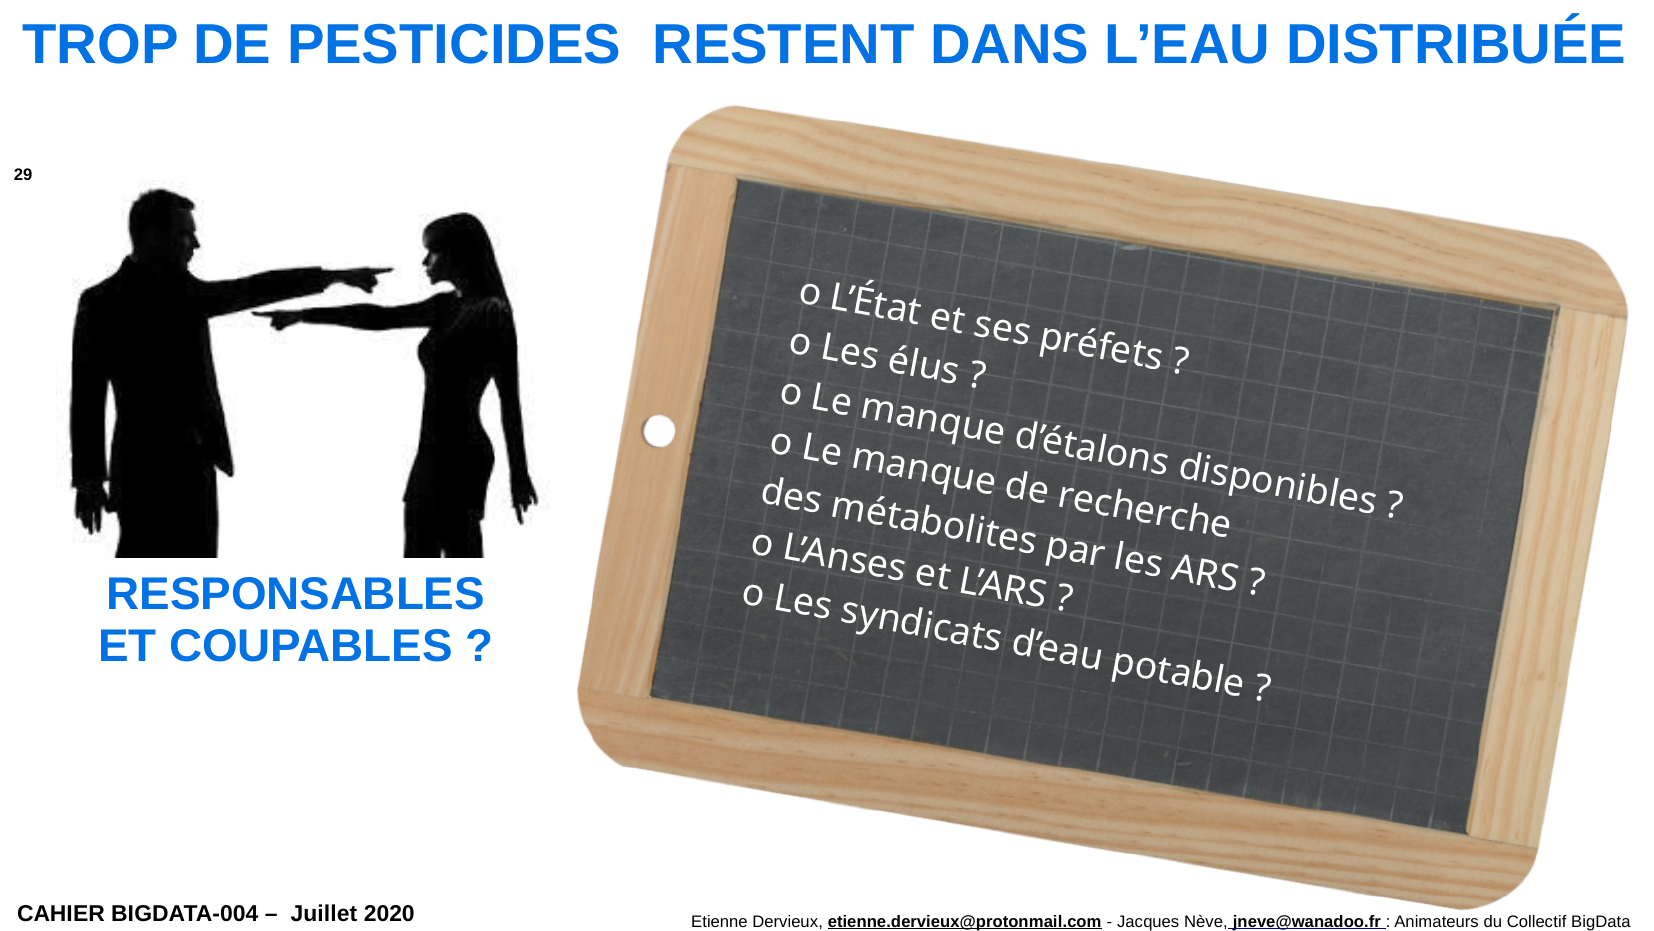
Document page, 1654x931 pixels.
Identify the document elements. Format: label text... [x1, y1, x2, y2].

text_box RESPONSABLES ET COUPABLES ? [83, 561, 509, 679]
text_box CAHIER BIGDATA-004 – Juillet 2020 [2, 893, 430, 931]
picture [23, 77, 1654, 904]
text_box TROP DE PESTICIDES RESTENT DANS L’EAU DISTRIBUÉE [7, 4, 1642, 83]
text_box o L’État et ses préfets ? o Les élus ? o Le manque d’étalons disponibles ? o Le manque de recherche des métabolites par les ARS ? o L’Anses et L’ARS ? o Les syndicats d’eau potable ? [722, 253, 1518, 756]
text_box [0, 157, 110, 191]
text_box Etienne Dervieux, etienne.dervieux@protonmail.com - Jacques Nève, jneve@wanadoo.fr : Animateurs du Collectif BigData [676, 904, 1654, 931]
